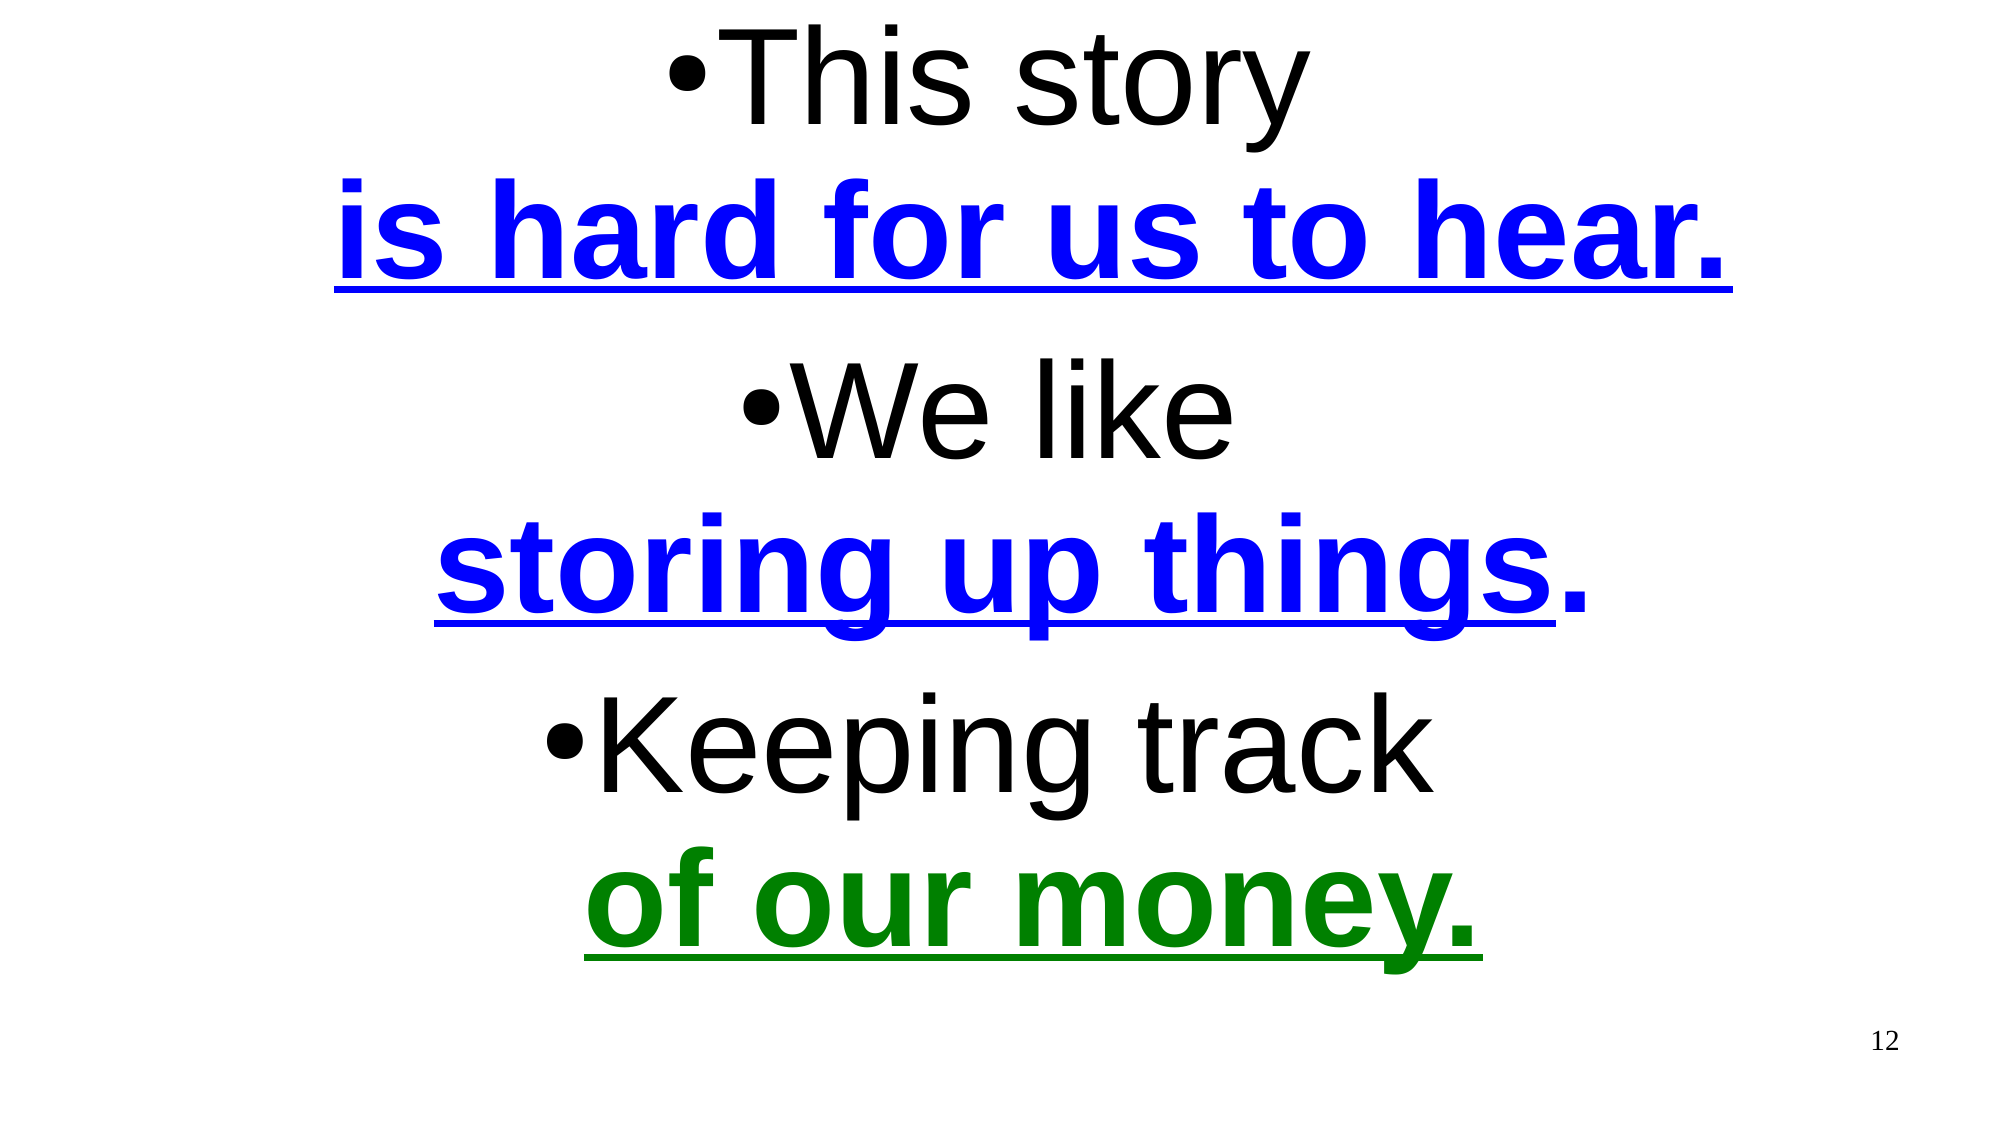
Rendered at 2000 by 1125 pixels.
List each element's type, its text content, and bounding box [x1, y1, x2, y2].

list This story is hard for us to hear. We like storing up things. Keeping track of our money. [0, 0, 1996, 1123]
